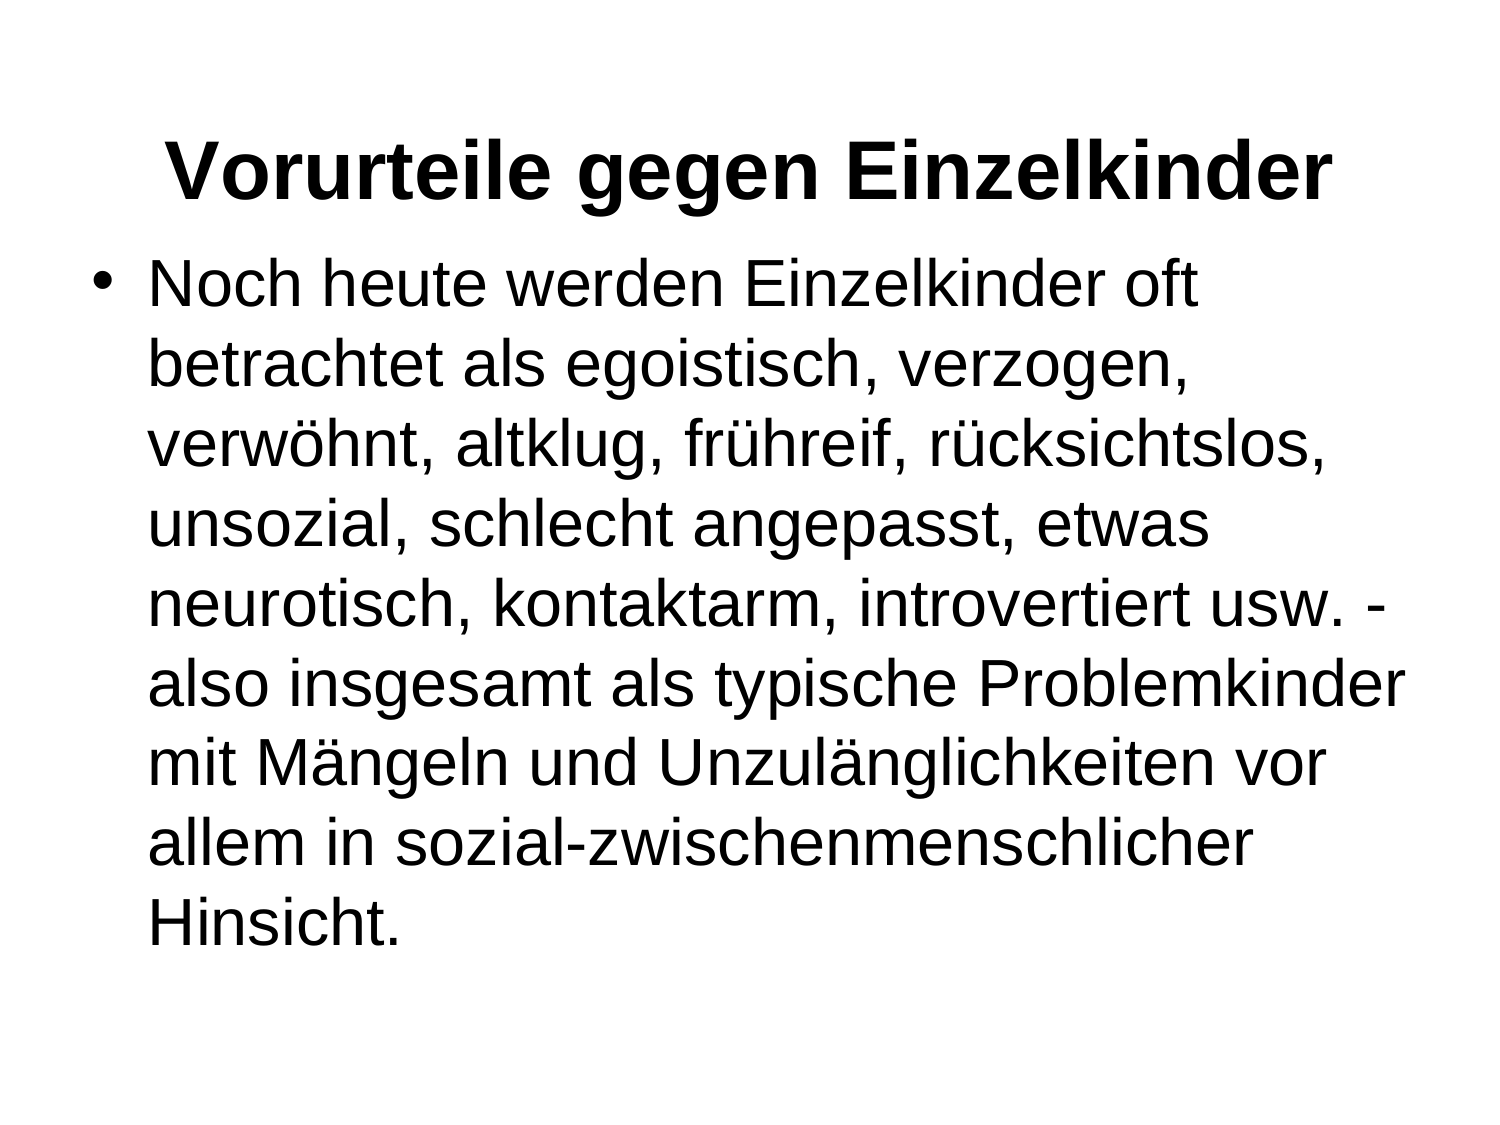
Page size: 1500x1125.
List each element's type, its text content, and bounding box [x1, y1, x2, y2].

title Vorurteile gegen Einzelkinder [75, 0, 1426, 233]
list Noch heute werden Einzelkinder oft betrachtet als egoistisch, verzogen, verwöhnt, altklug, frühreif, rücksichtslos, unsozial, schlecht angepasst, etwas neurotisch, kontaktarm, introvertiert usw. - also insgesamt als typische Problemkinder mit Mängeln und Unzulänglichkeiten vor allem in sozial-zwischenmenschlicher Hinsicht. [76, 231, 1427, 1018]
